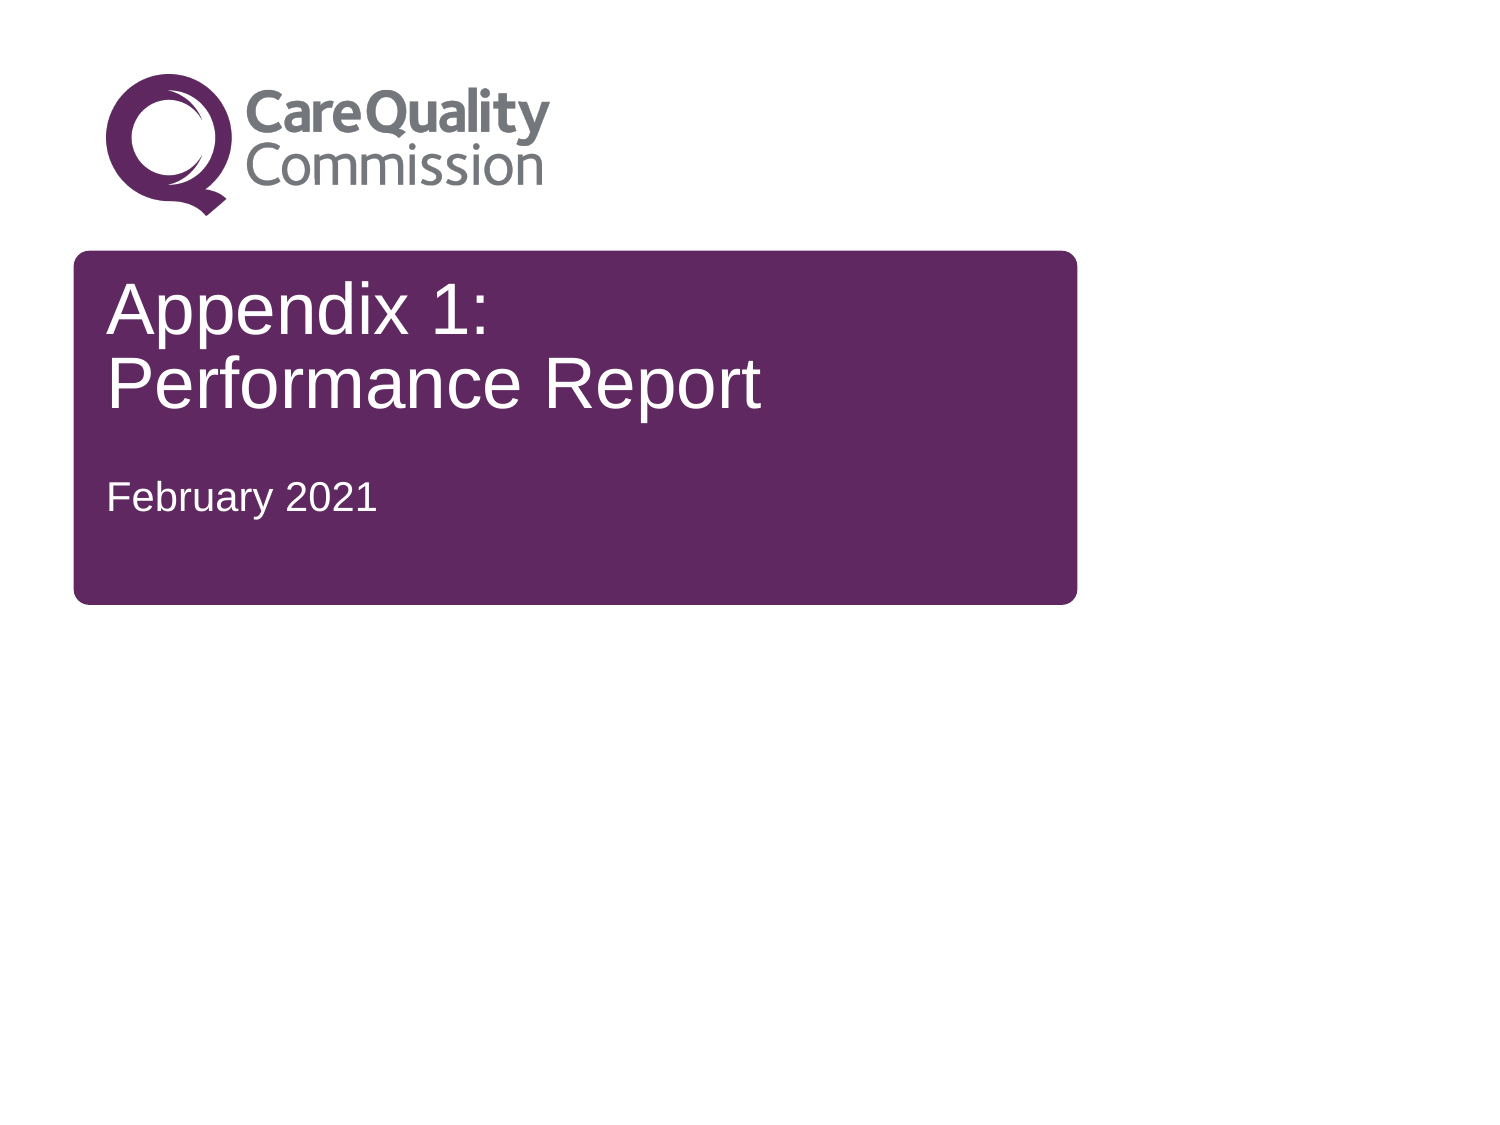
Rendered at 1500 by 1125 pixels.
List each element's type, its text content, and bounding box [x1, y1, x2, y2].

subtitle February 2021 [106, 474, 863, 538]
title Appendix 1: Performance Report [106, 275, 1044, 438]
